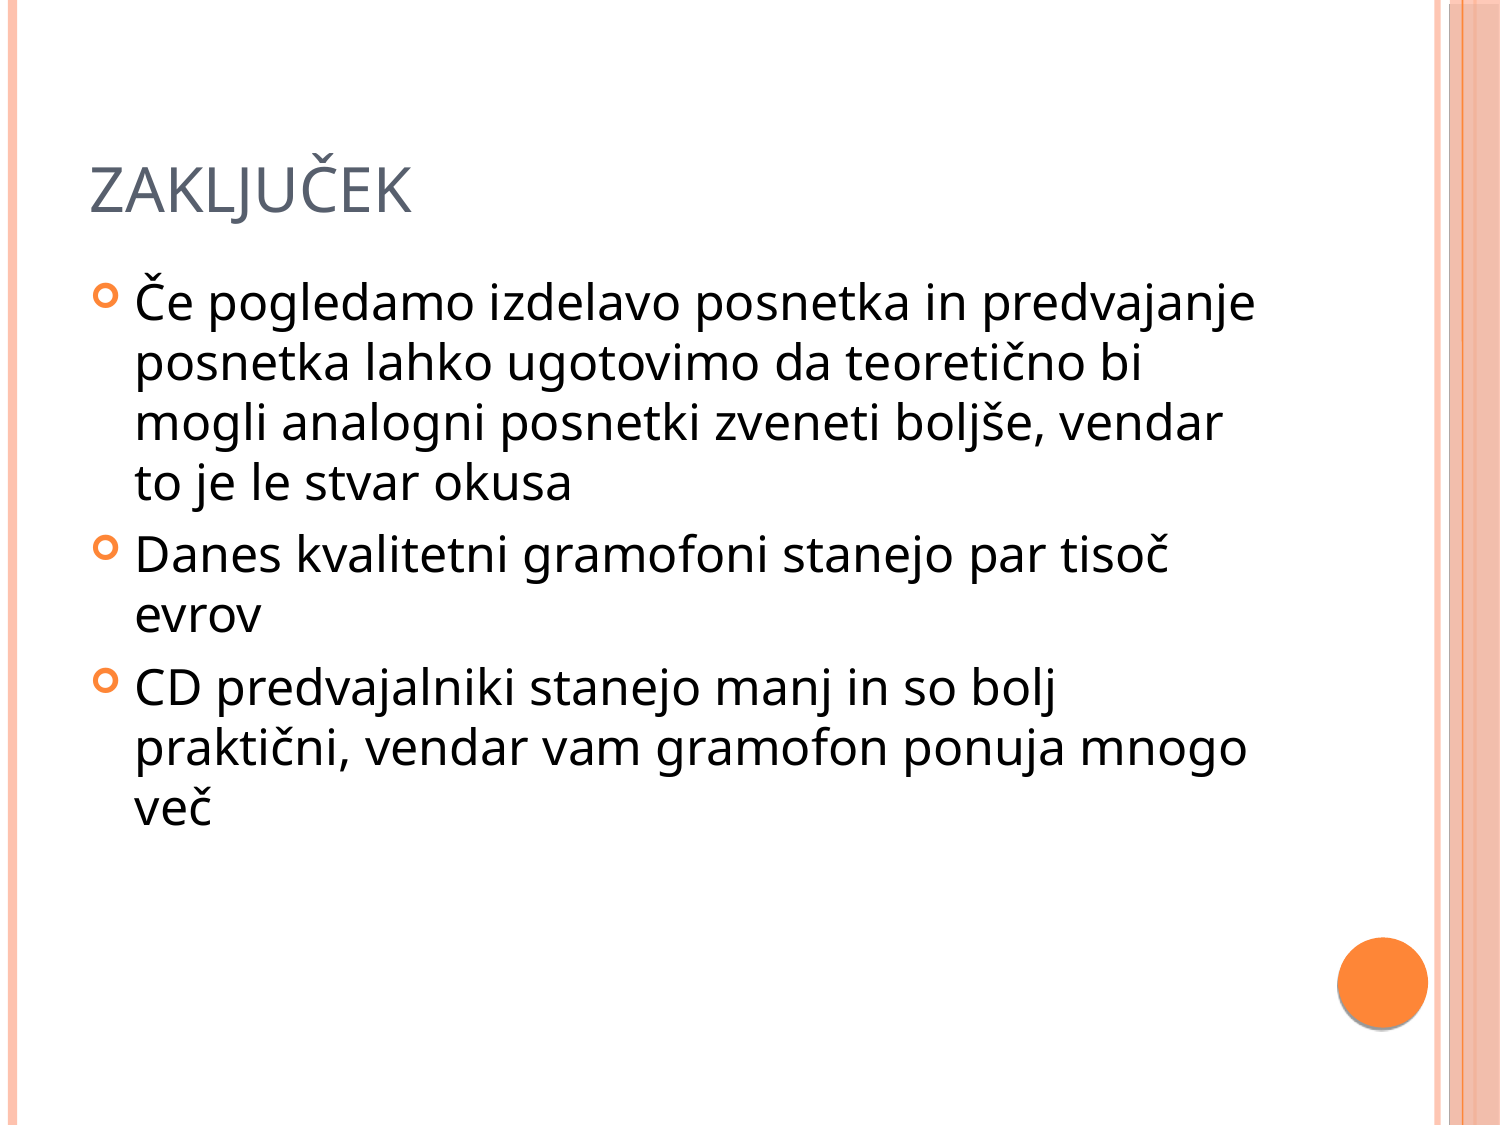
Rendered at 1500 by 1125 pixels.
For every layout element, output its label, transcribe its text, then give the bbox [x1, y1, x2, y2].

title Zaključek [75, 45, 1300, 233]
list Če pogledamo izdelavo posnetka in predvajanje posnetka lahko ugotovimo da teoretično bi mogli analogni posnetki zveneti boljše, vendar to je le stvar okusa Danes kvalitetni gramofoni stanejo par tisoč evrov CD predvajalniki stanejo manj in so bolj praktični, vendar vam gramofon ponuja mnogo več [75, 262, 1300, 1062]
